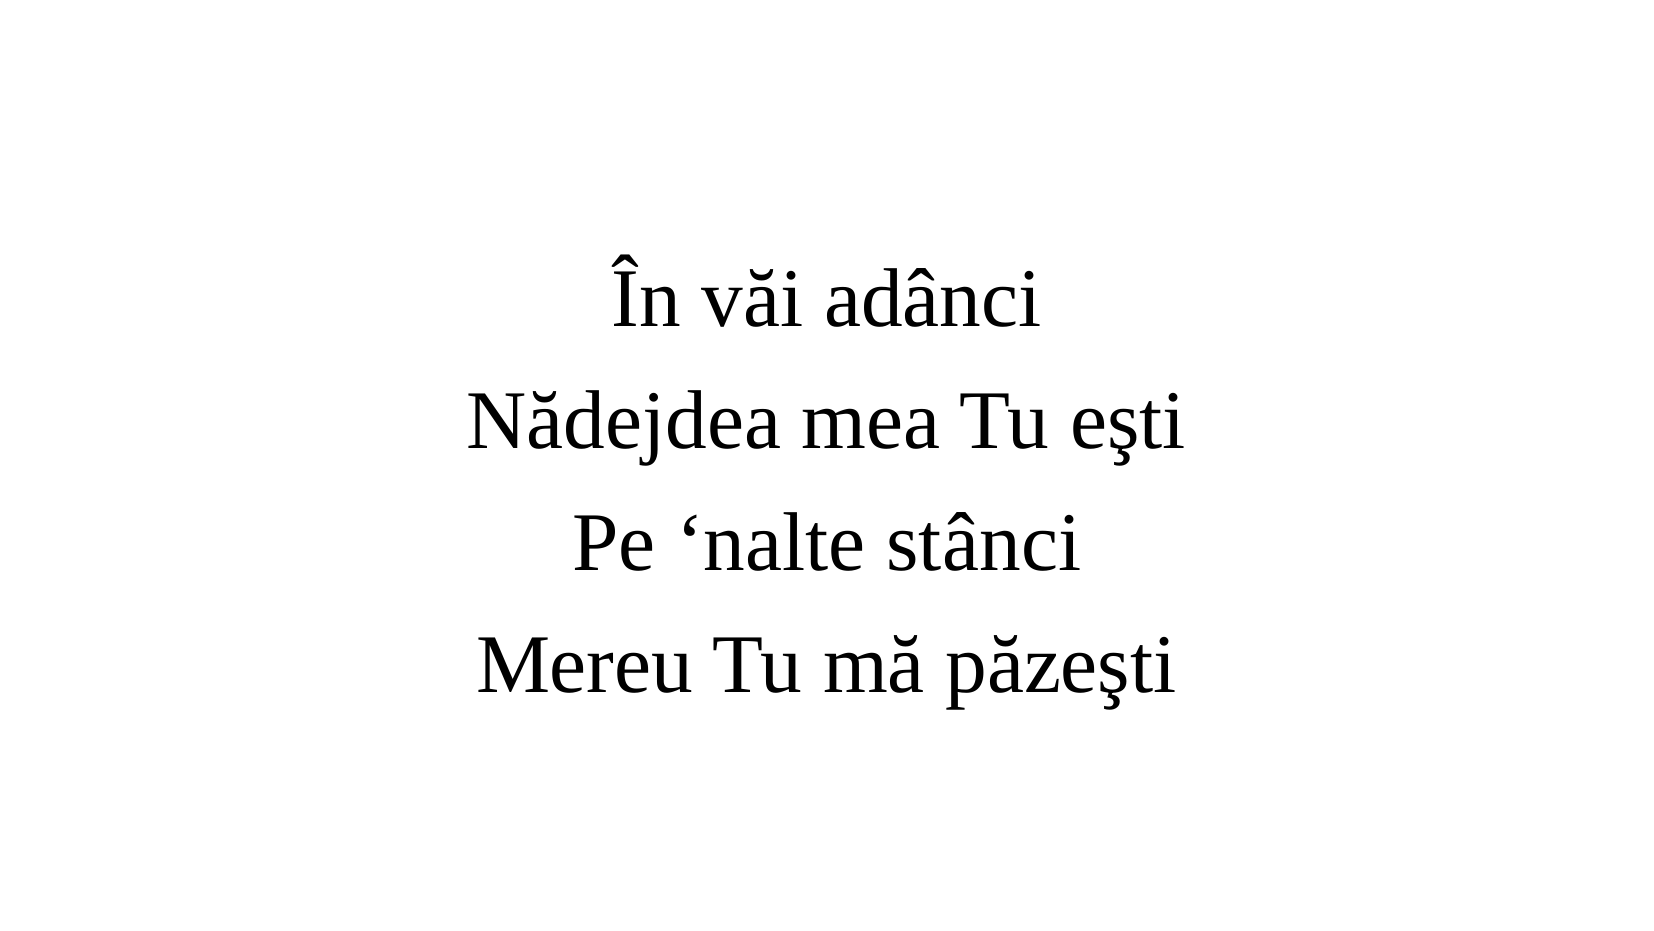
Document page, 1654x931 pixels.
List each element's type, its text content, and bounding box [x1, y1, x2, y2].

subtitle În văi adânci Nădejdea mea Tu eşti Pe ‘nalte stânci Mereu Tu mă păzeşti [70, 239, 1583, 713]
